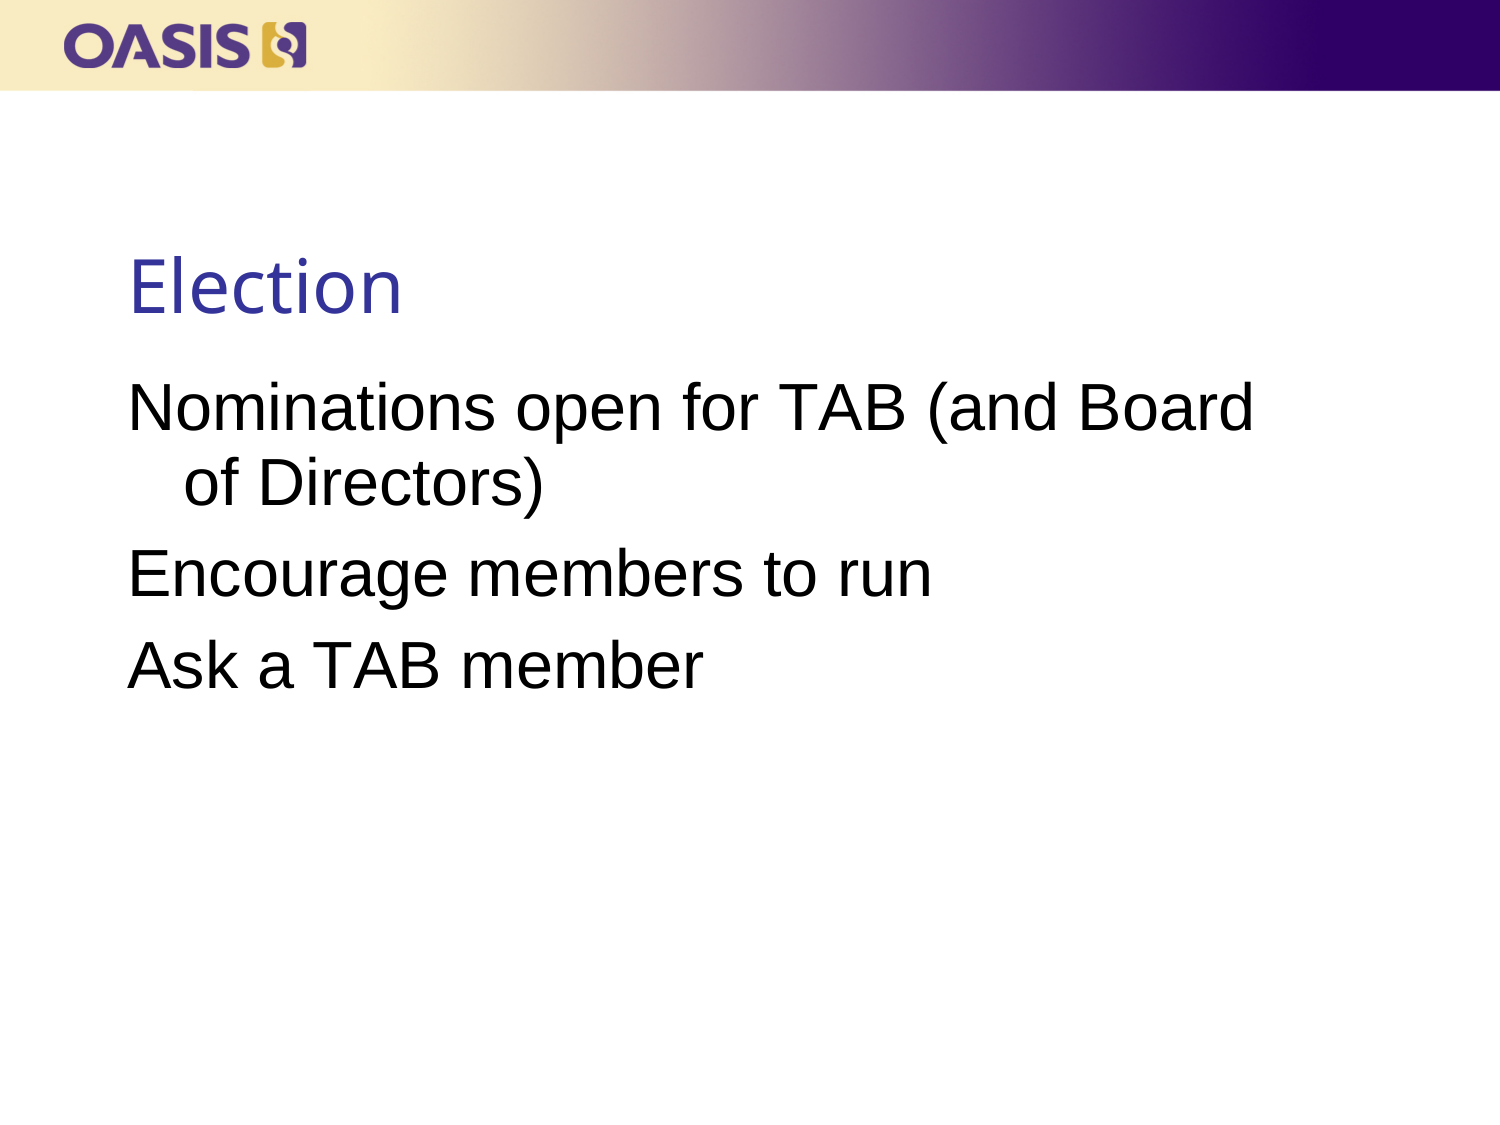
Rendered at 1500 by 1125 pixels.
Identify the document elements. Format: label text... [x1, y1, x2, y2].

title Election [112, 149, 1263, 338]
list Nominations open for TAB (and Board of Directors) Encourage members to run Ask a TAB member [112, 362, 1288, 1047]
picture [0, 0, 1500, 1125]
